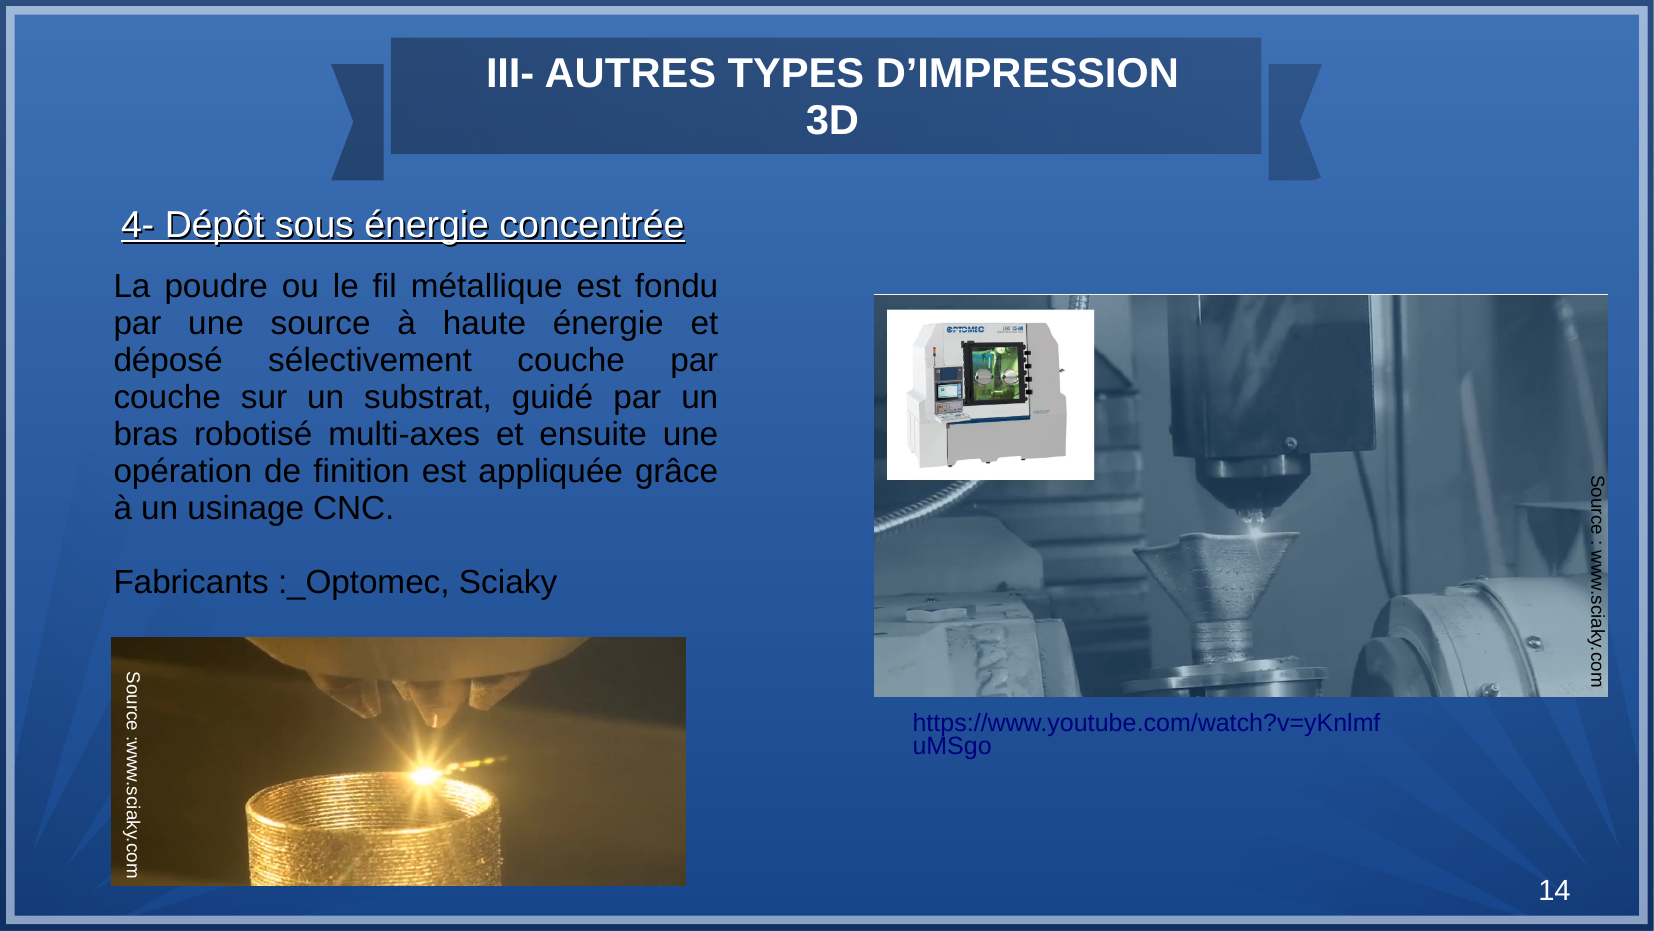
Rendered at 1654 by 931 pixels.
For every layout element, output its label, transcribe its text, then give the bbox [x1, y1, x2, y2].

text_box https://www.youtube.com/watch?v=yKnlmfuMSgo [897, 701, 1405, 745]
picture [874, 294, 1608, 697]
text_box La poudre ou le fil métallique est fondu par une source à haute énergie et déposé sélectivement couche par couche sur un substrat, guidé par un bras robotisé multi-axes et ensuite une opération de finition est appliquée grâce à un usinage CNC. Fabricants :_Optomec, Sciaky [98, 259, 735, 653]
picture [111, 637, 686, 886]
text_box Source : www.sciaky.com [1559, 460, 1616, 876]
title III- AUTRES TYPES D’IMPRESSION 3D [484, 35, 1182, 158]
text_box Source :www.sciaky.com [94, 656, 152, 922]
text_box 4- Dépôt sous énergie concentrée [106, 196, 875, 296]
